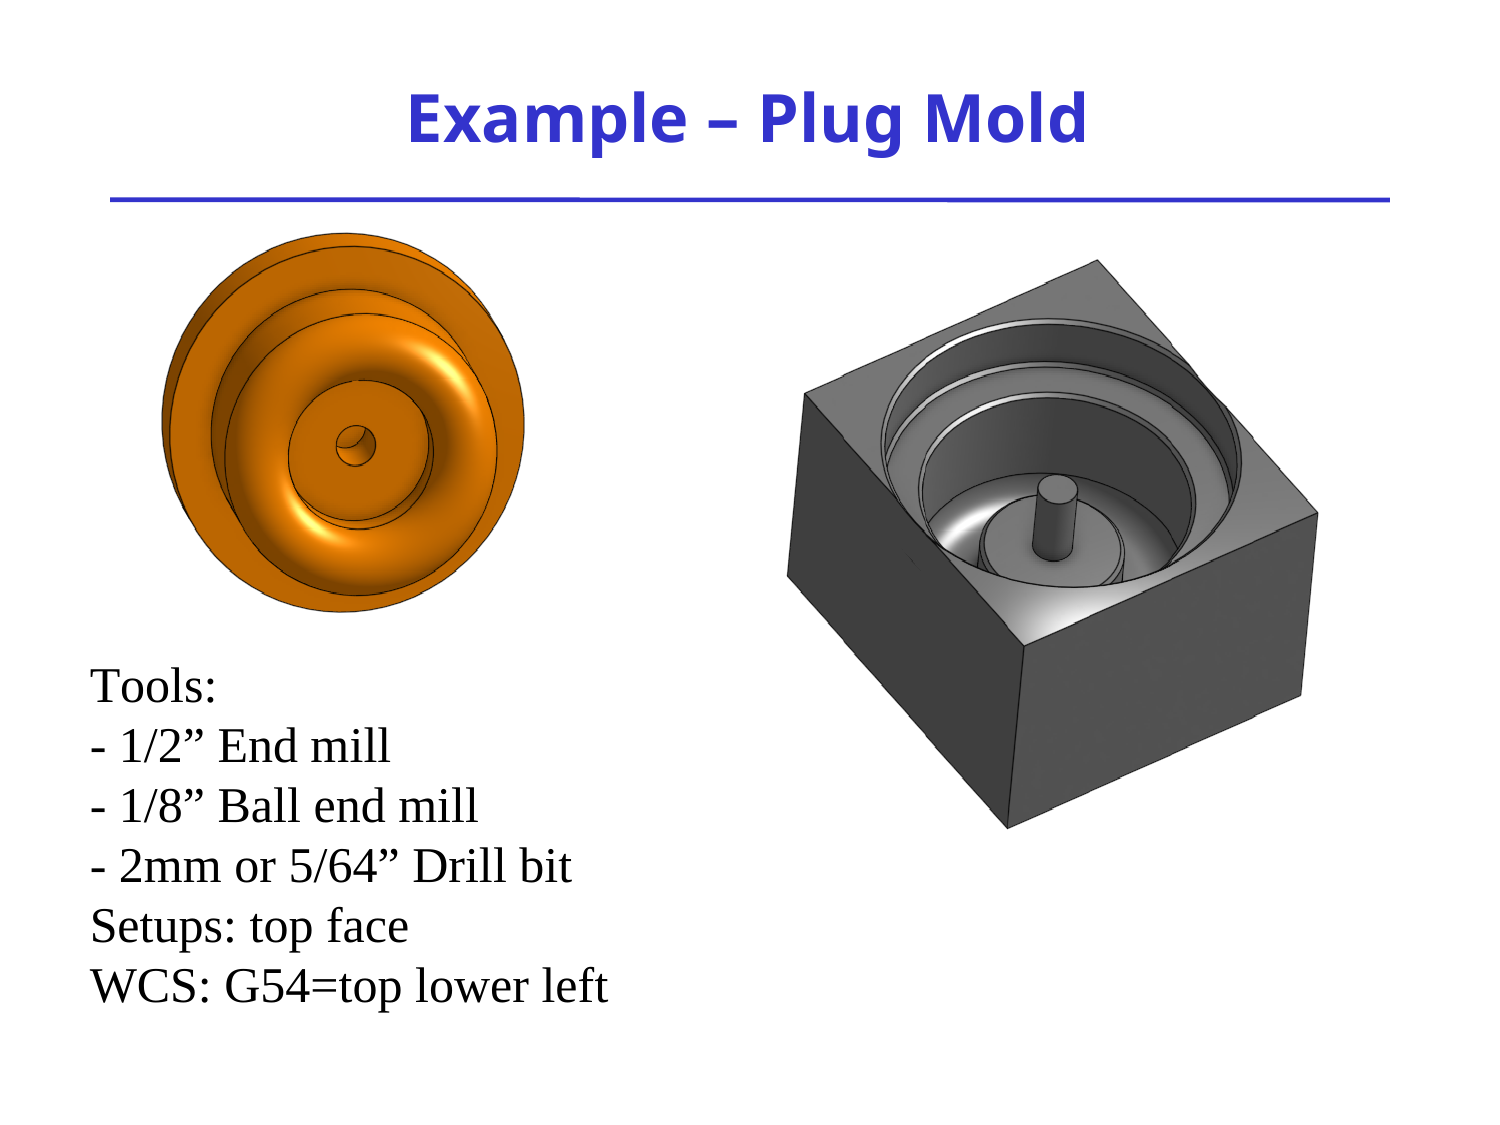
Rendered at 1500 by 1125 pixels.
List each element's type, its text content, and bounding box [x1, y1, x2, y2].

picture [761, 253, 1336, 841]
text_box Tools: - 1/2” End mill - 1/8” Ball end mill - 2mm or 5/64” Drill bit Setups: top face WCS: G54=top lower left [75, 645, 766, 1021]
title Example – Plug Mold [112, 29, 1384, 203]
picture [135, 209, 539, 636]
